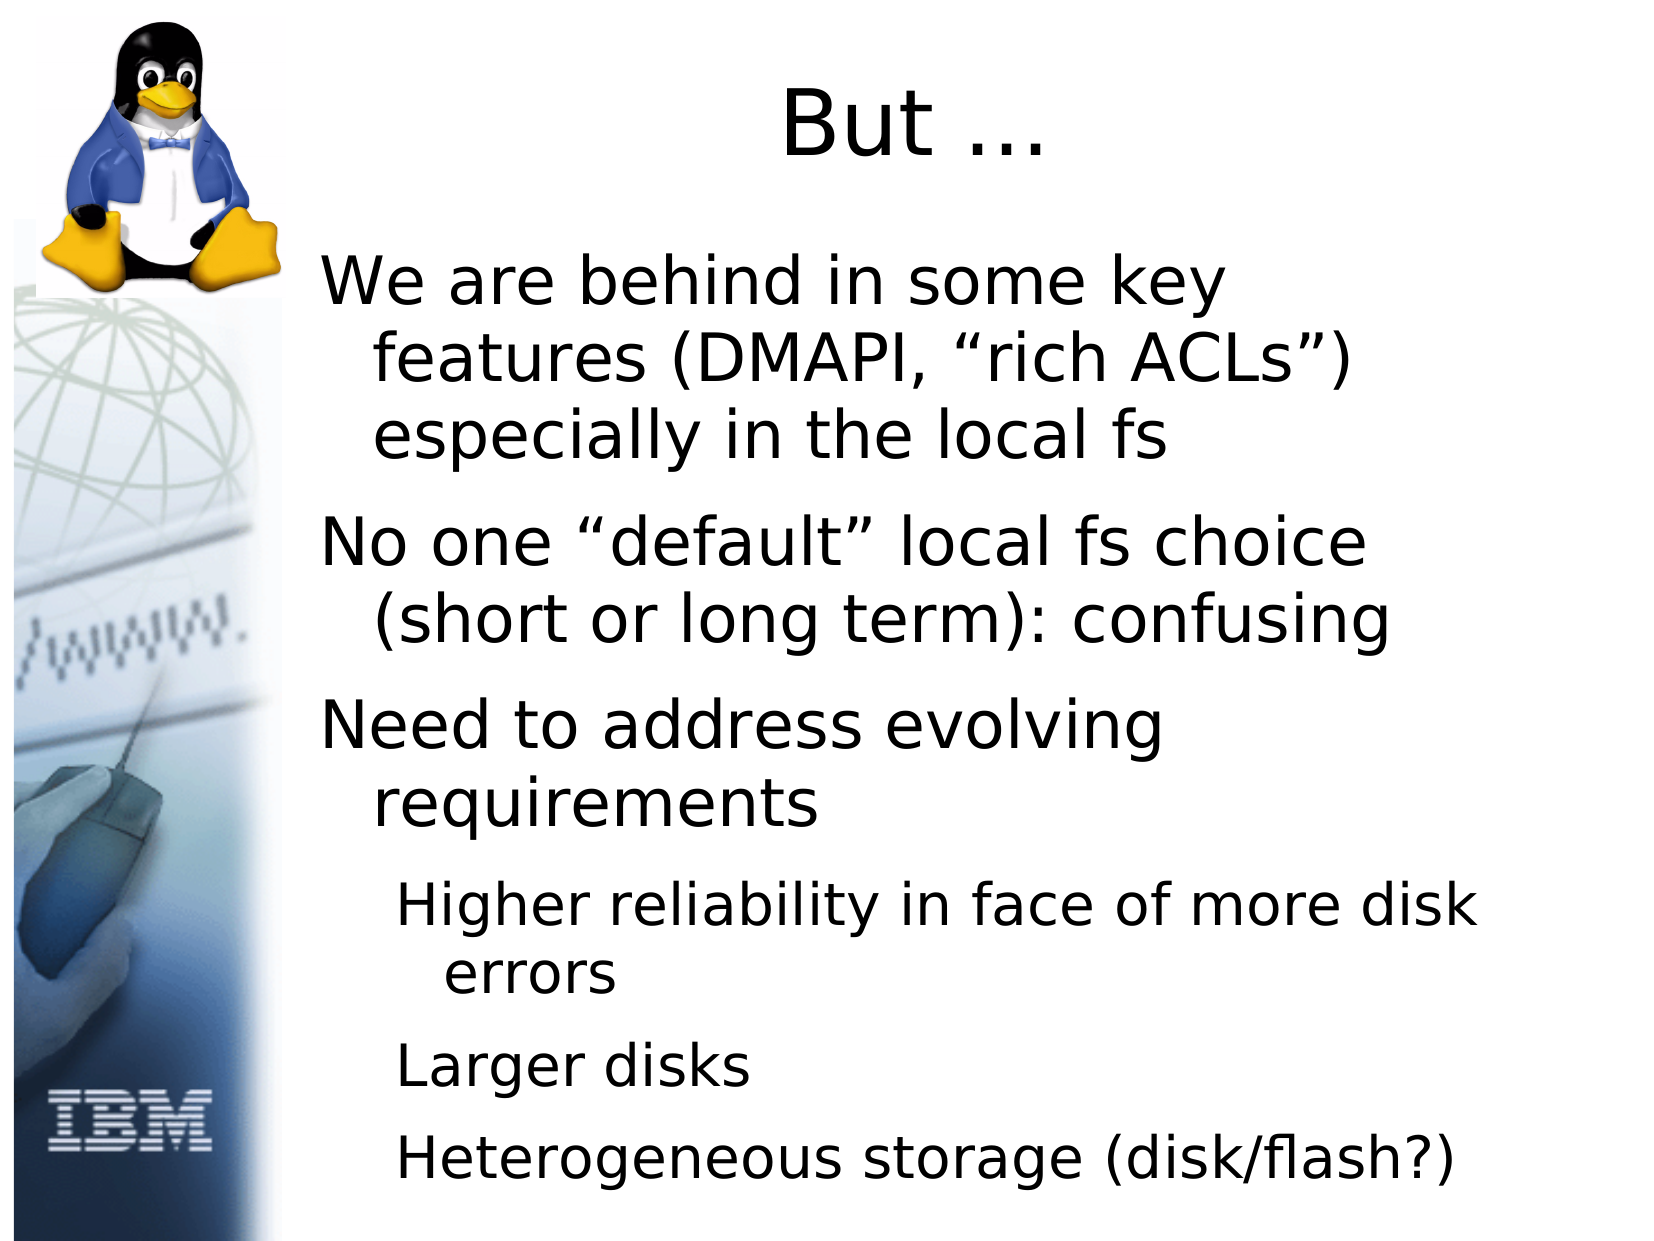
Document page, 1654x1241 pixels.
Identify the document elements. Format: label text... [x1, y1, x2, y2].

title But ... [301, 39, 1528, 209]
list We are behind in some key features (DMAPI, “rich ACLs”) especially in the local fs No one “default” local fs choice (short or long term): confusing Need to address evolving requirements Higher reliability in face of more disk errors Larger disks Heterogeneous storage (disk/flash?) [301, 243, 1520, 1191]
